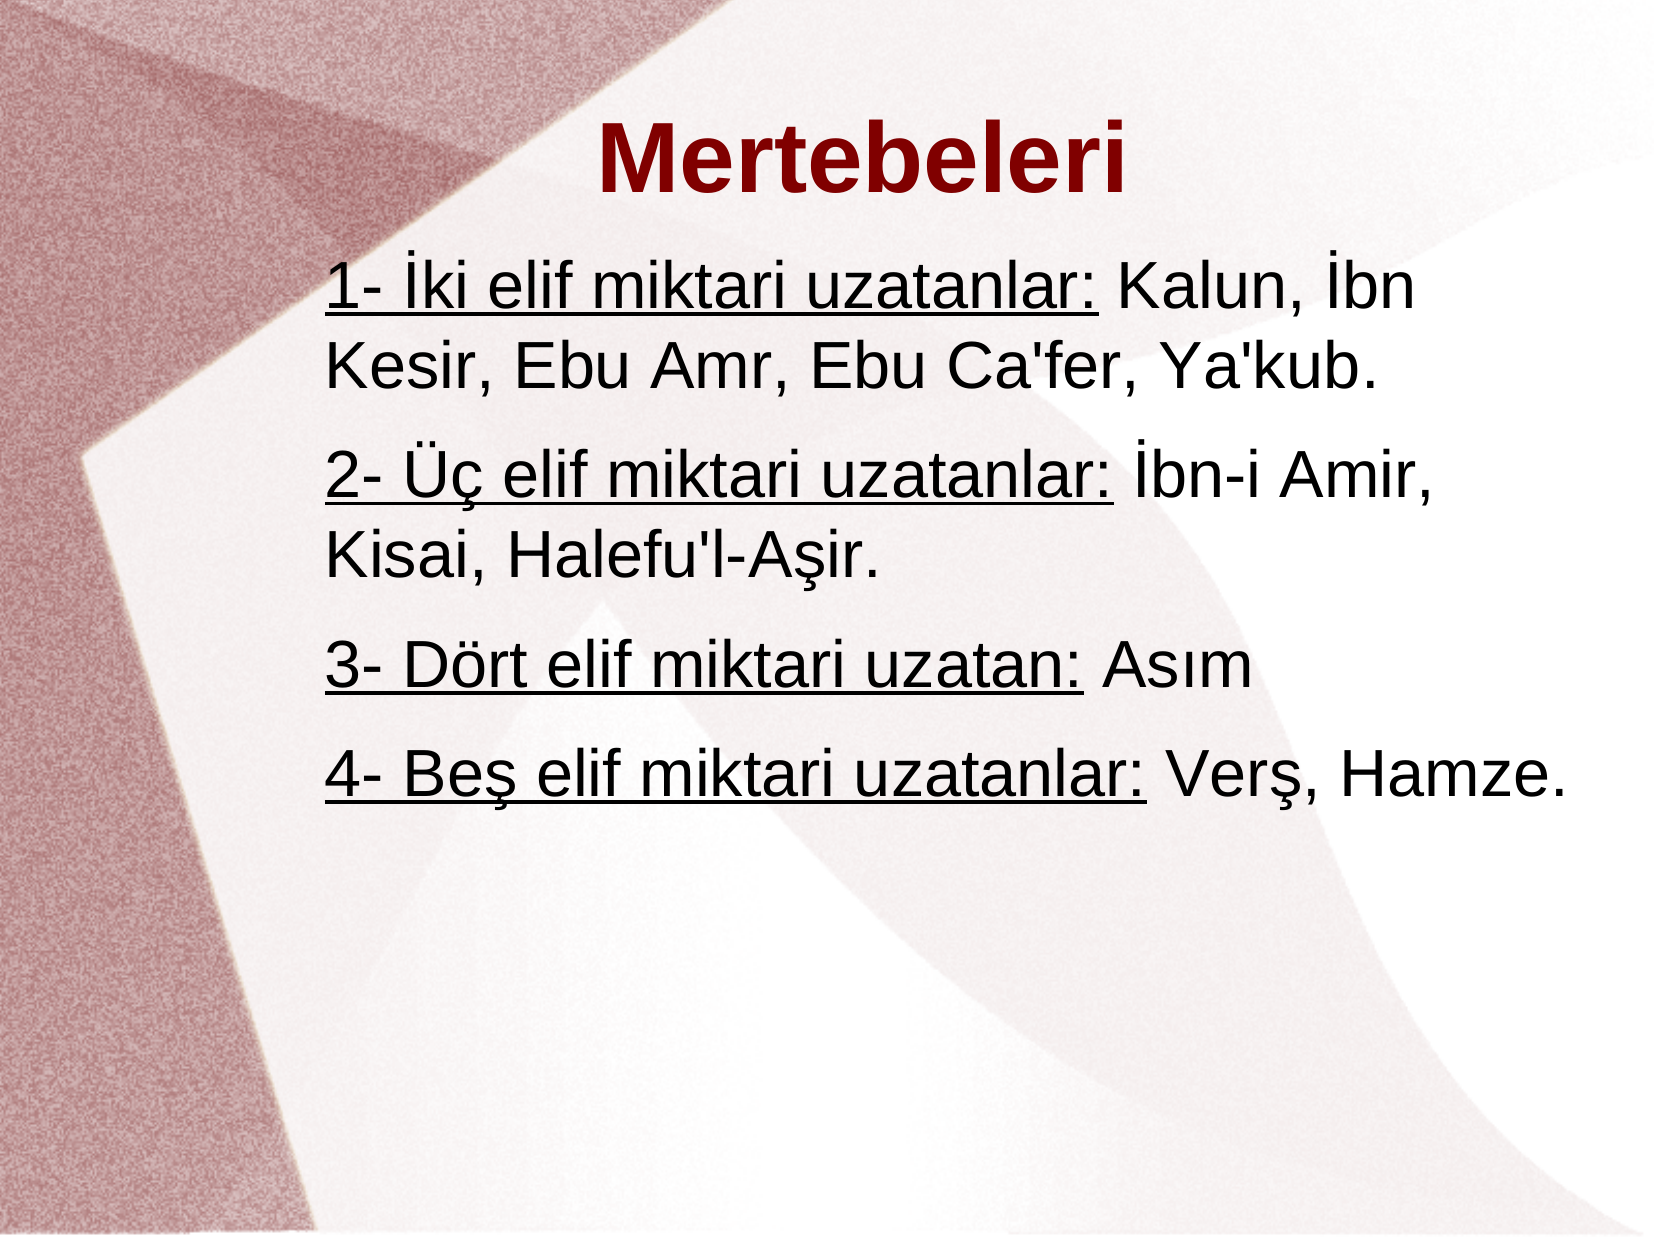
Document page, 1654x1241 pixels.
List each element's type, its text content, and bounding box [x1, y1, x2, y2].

subtitle 1- İki elif miktari uzatanlar: Kalun, İbn Kesir, Ebu Amr, Ebu Ca'fer, Ya'kub. 2- Üç elif miktari uzatanlar: İbn-i Amir, Kisai, Halefu'l-Aşir. 3- Dört elif miktari uzatan: Asım 4- Beş elif miktari uzatanlar: Verş, Hamze. [324, 118, 1601, 1043]
title Mertebeleri [596, 56, 1607, 250]
